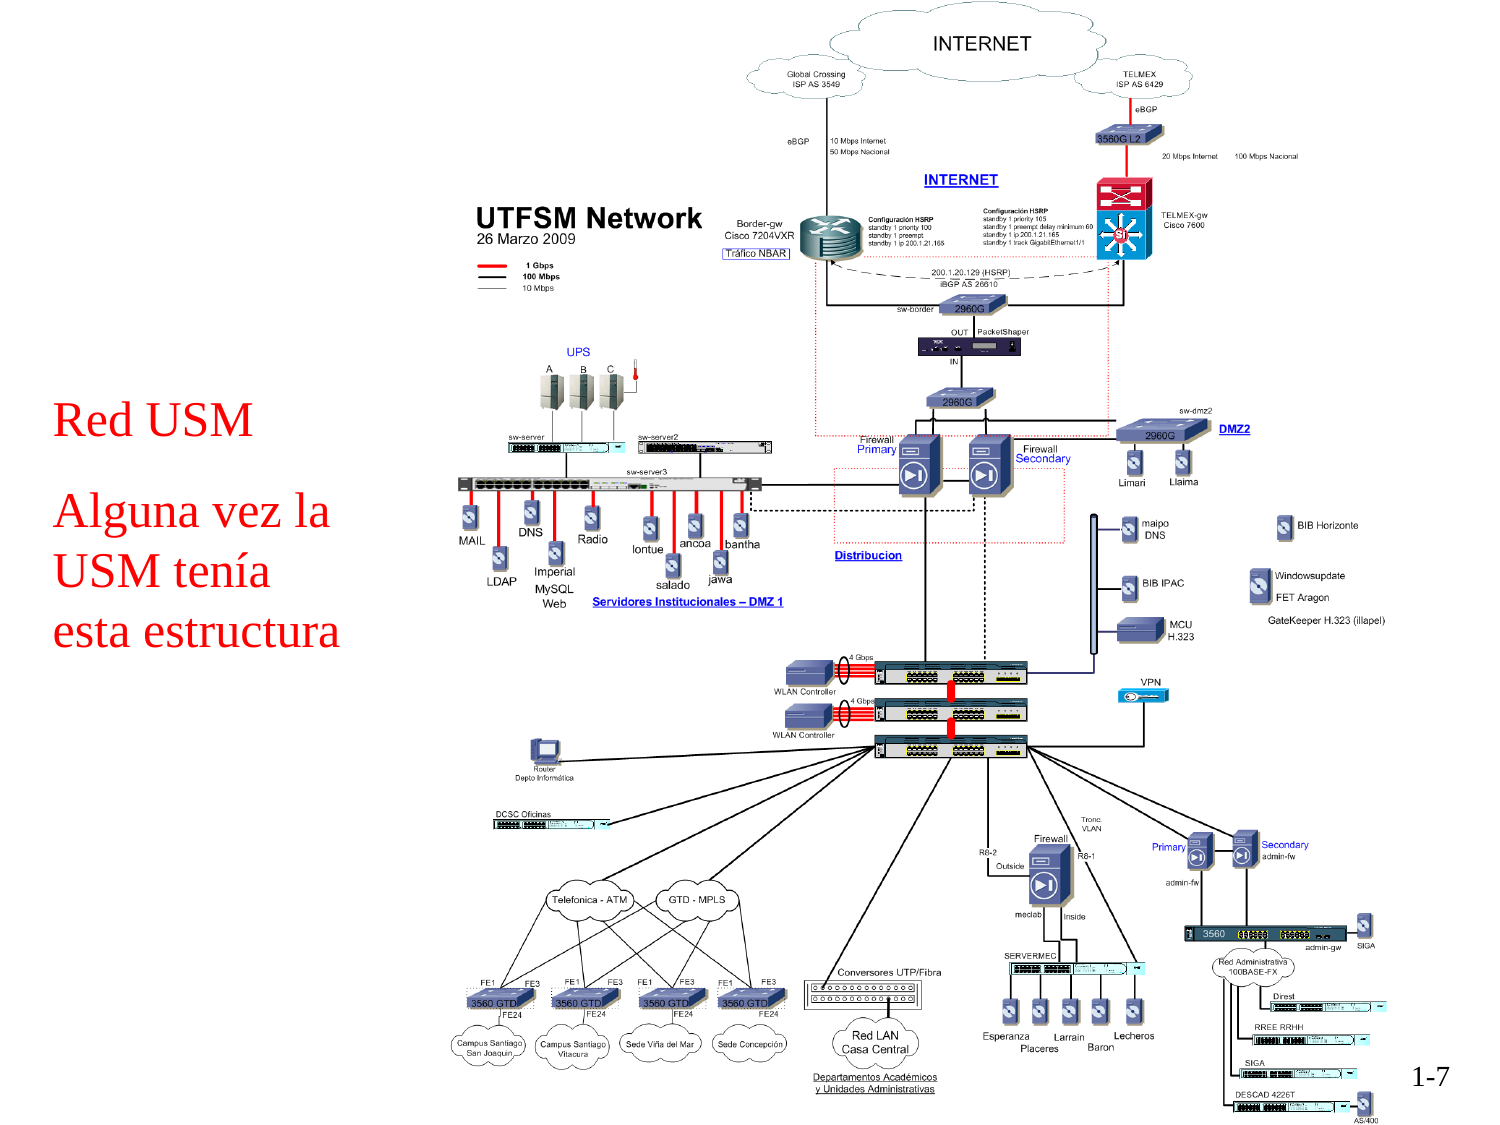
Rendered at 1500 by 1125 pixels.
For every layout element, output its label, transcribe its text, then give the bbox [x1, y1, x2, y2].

picture [450, 0, 1387, 1125]
text_box 1-<number> [1387, 1050, 1466, 1125]
text_box Red USM Alguna vez la USM tenía esta estructura [38, 378, 376, 666]
